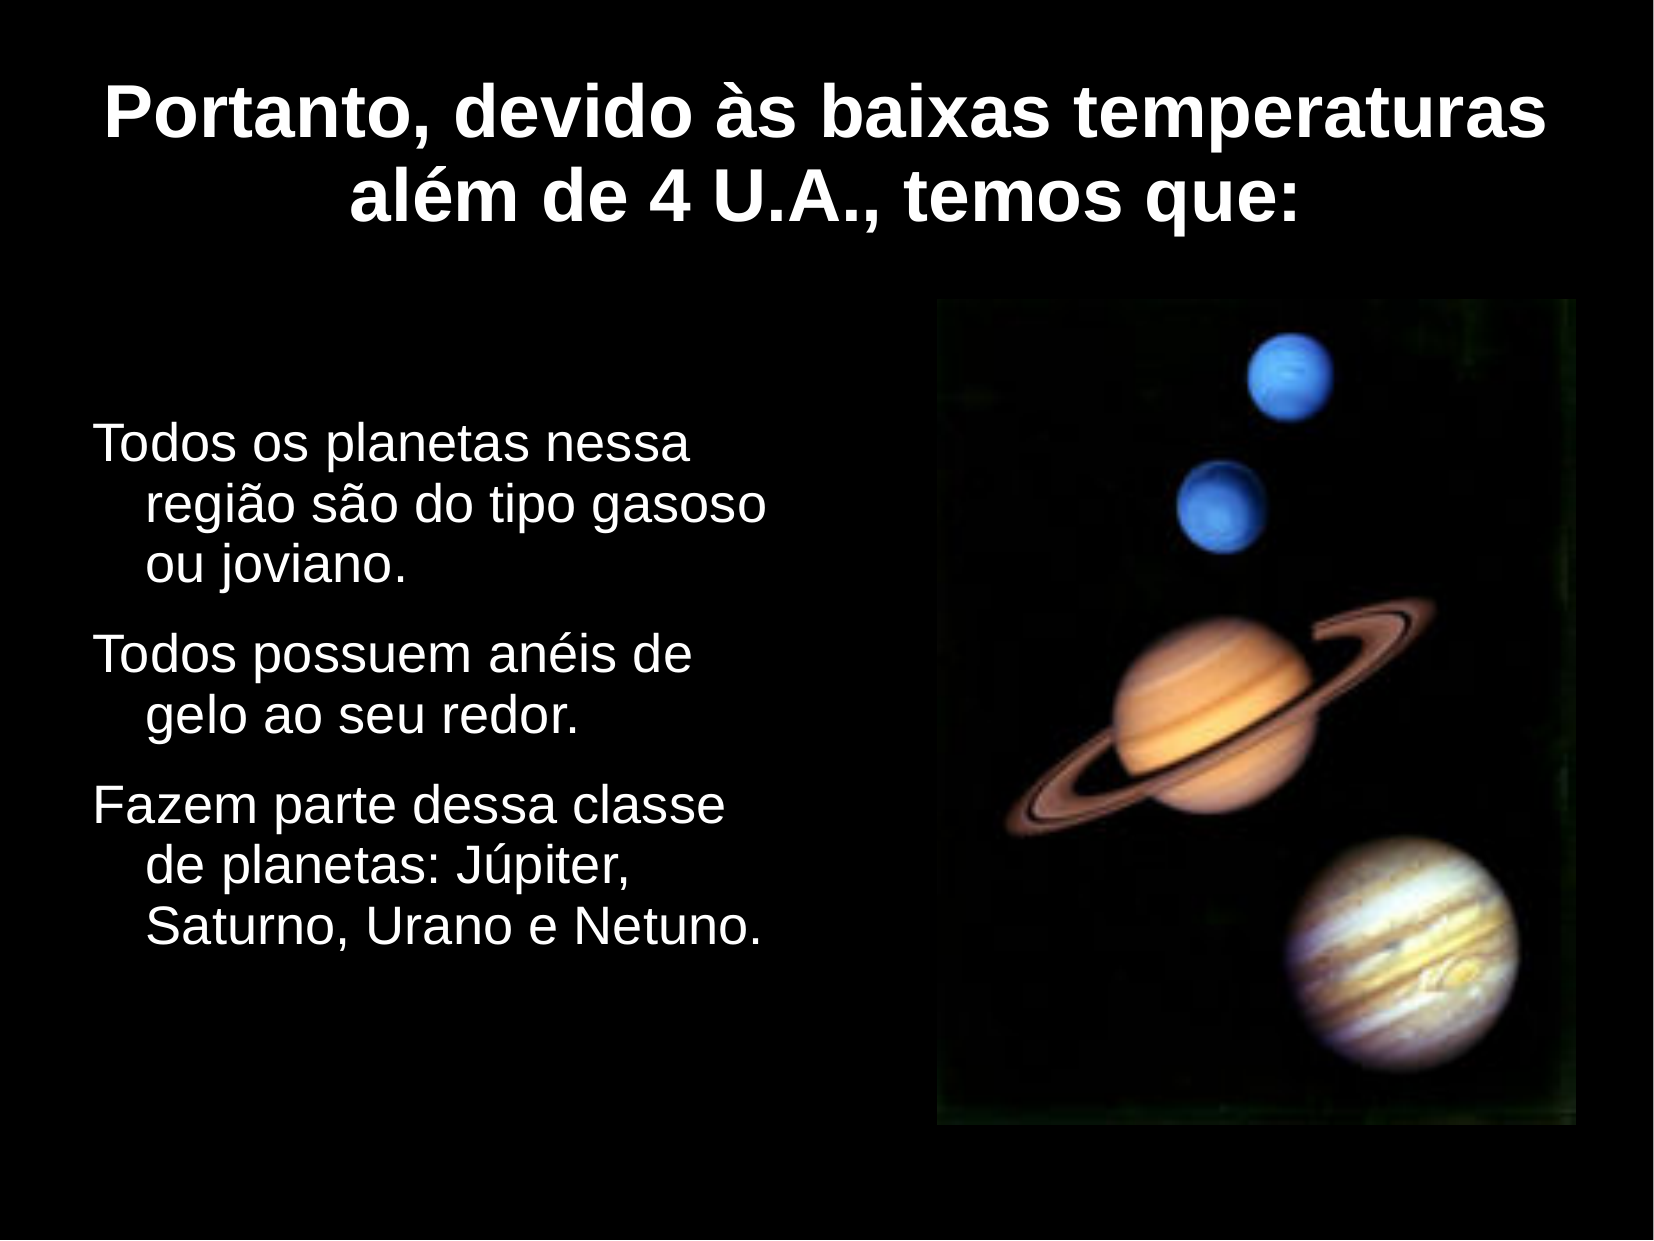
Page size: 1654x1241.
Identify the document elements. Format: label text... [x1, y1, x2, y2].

picture [937, 299, 1576, 1126]
list Todos os planetas nessa região são do tipo gasoso ou joviano. Todos possuem anéis de gelo ao seu redor. Fazem parte dessa classe de planetas: Júpiter, Saturno, Urano e Netuno. [75, 412, 802, 1082]
title Portanto, devido às baixas temperaturas além de 4 U.A., temos que: [82, 49, 1571, 257]
chart [845, 290, 1572, 1109]
